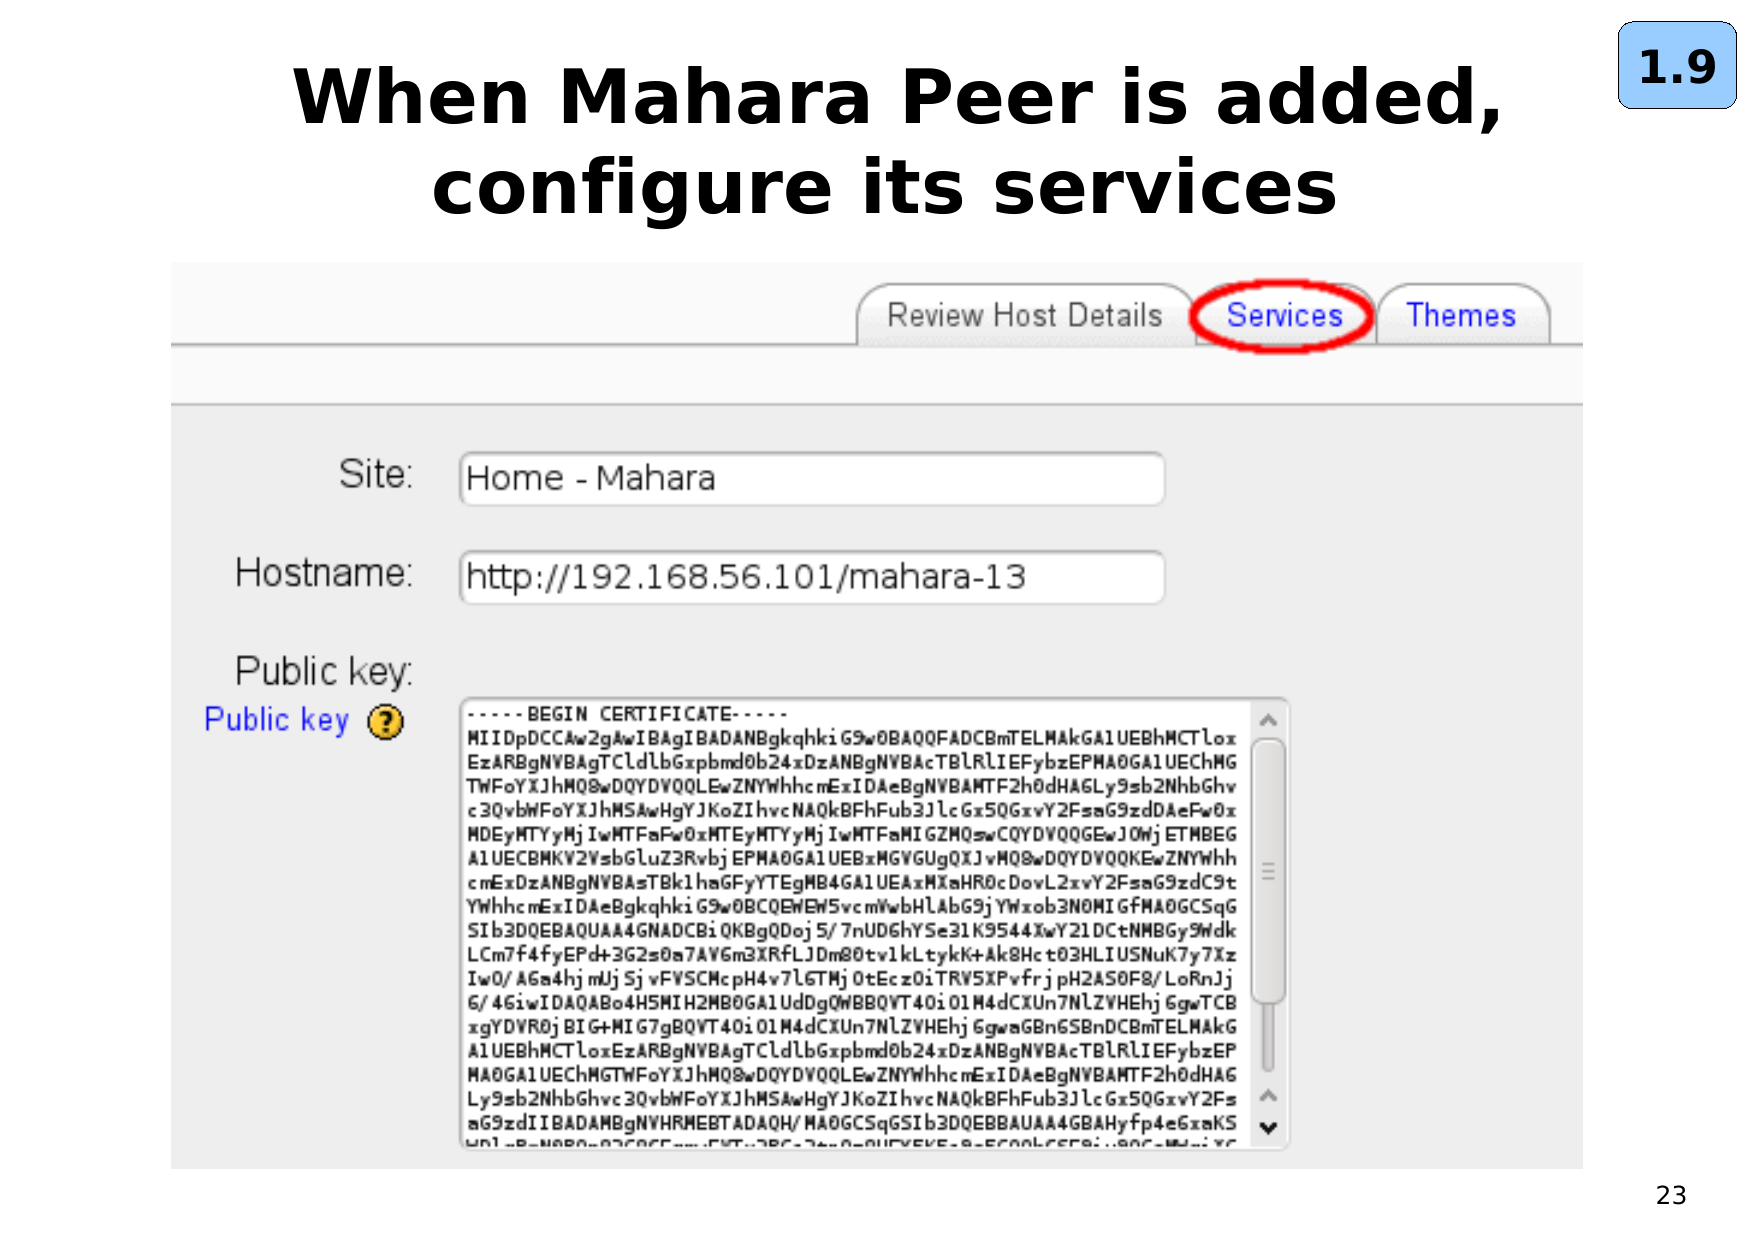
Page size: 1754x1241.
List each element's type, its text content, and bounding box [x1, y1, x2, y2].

title When Mahara Peer is added, configure its services [59, 34, 1713, 242]
picture [171, 262, 1583, 1169]
text_box 1.9 [1618, 21, 1737, 109]
